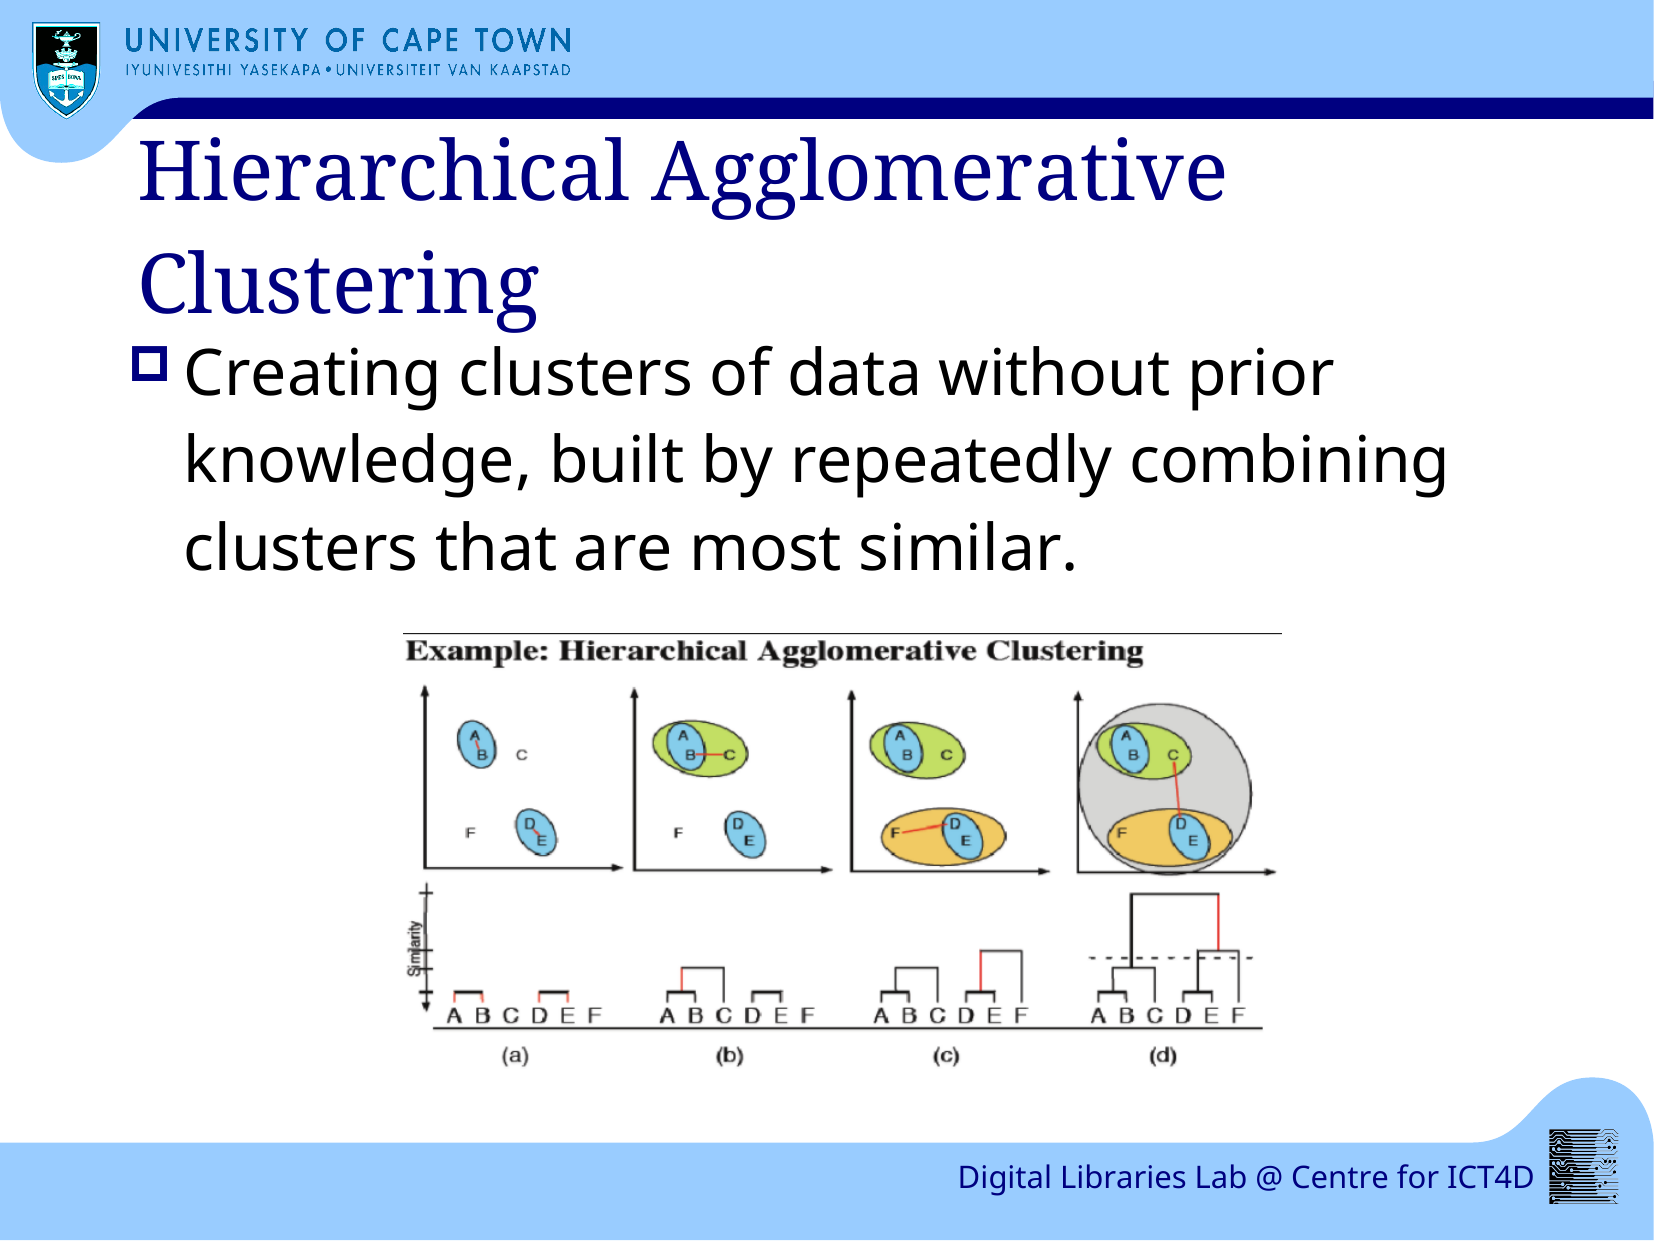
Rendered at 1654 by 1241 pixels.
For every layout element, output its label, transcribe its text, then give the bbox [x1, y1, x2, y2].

picture [32, 22, 101, 120]
picture [403, 633, 1282, 1075]
list Creating clusters of data without prior knowledge, built by repeatedly combining clusters that are most similar. [128, 326, 1597, 582]
title Hierarchical Agglomerative Clustering [137, 155, 1598, 296]
picture [122, 25, 573, 78]
picture [1549, 1129, 1619, 1204]
